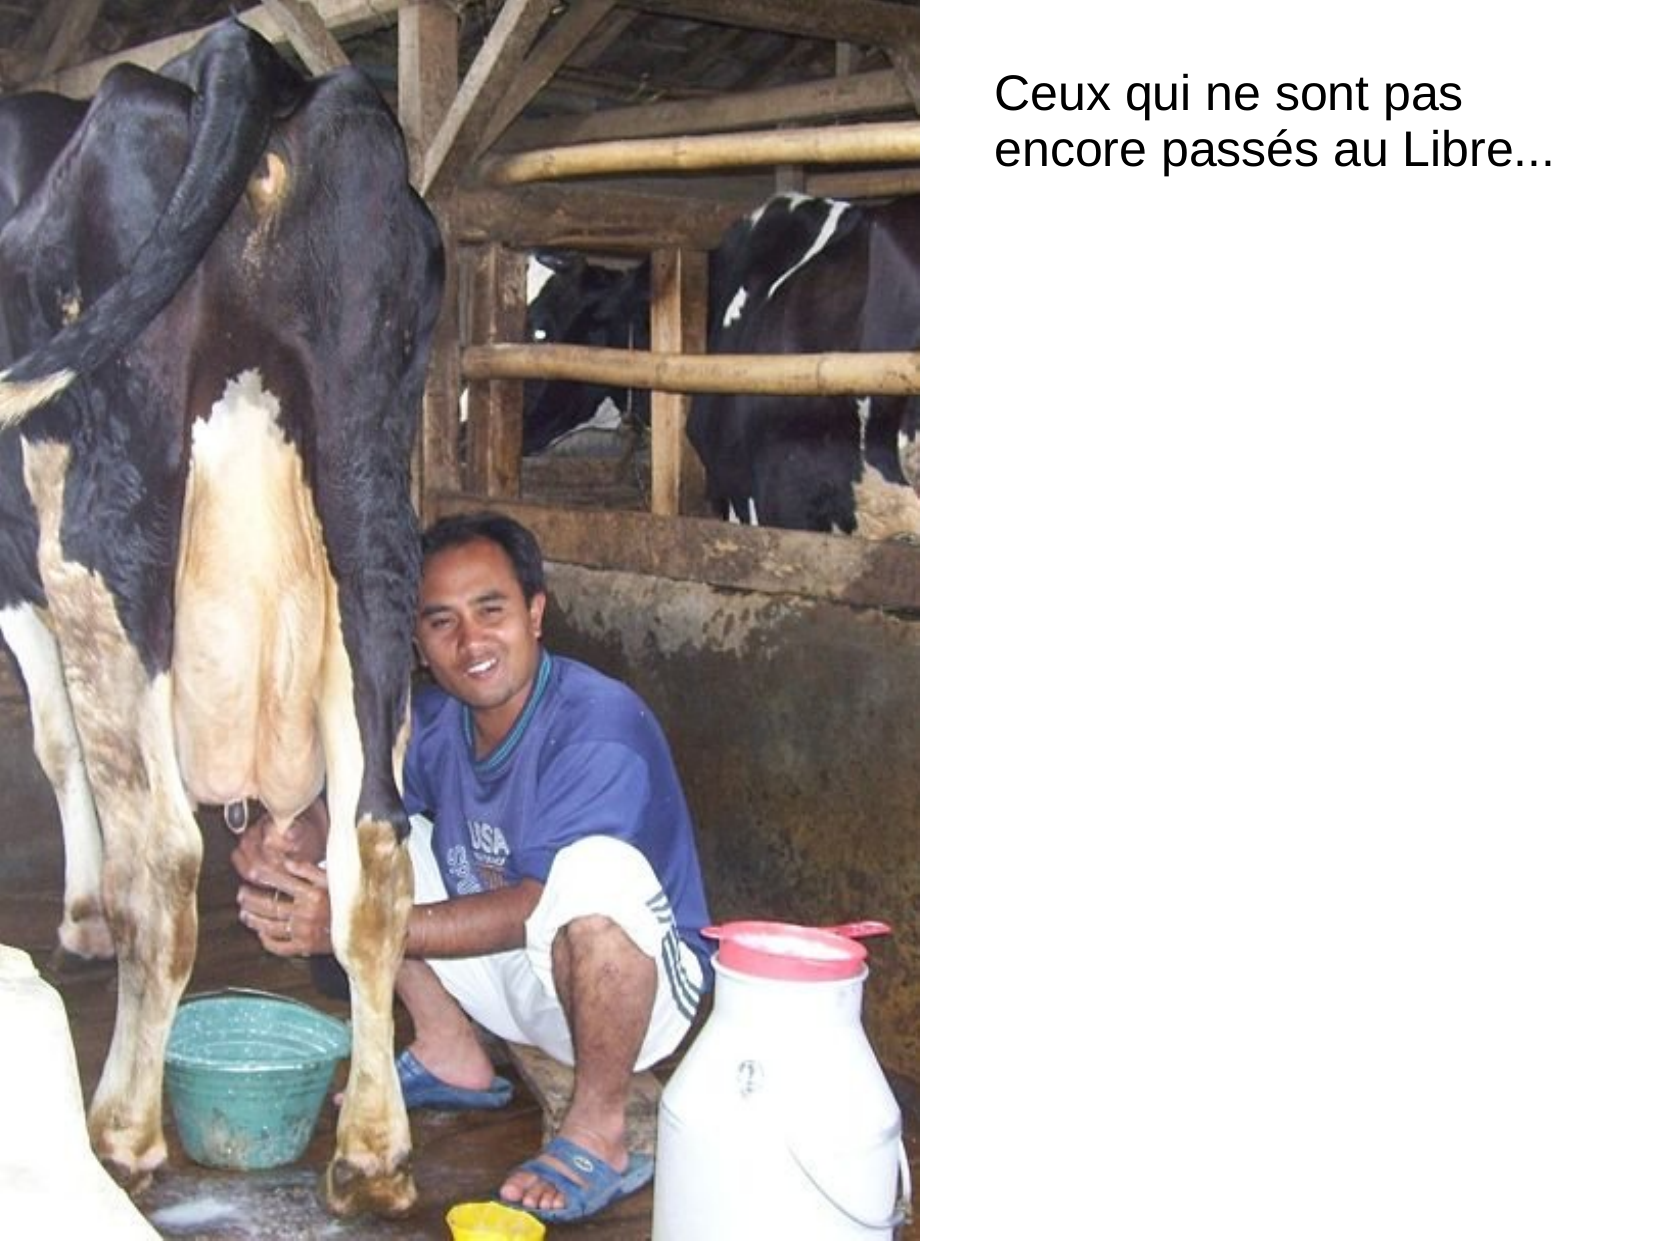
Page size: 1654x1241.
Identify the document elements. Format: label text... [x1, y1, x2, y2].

text_box Ceux qui ne sont pas encore passés au Libre... [994, 65, 1557, 190]
picture [0, 0, 920, 1241]
